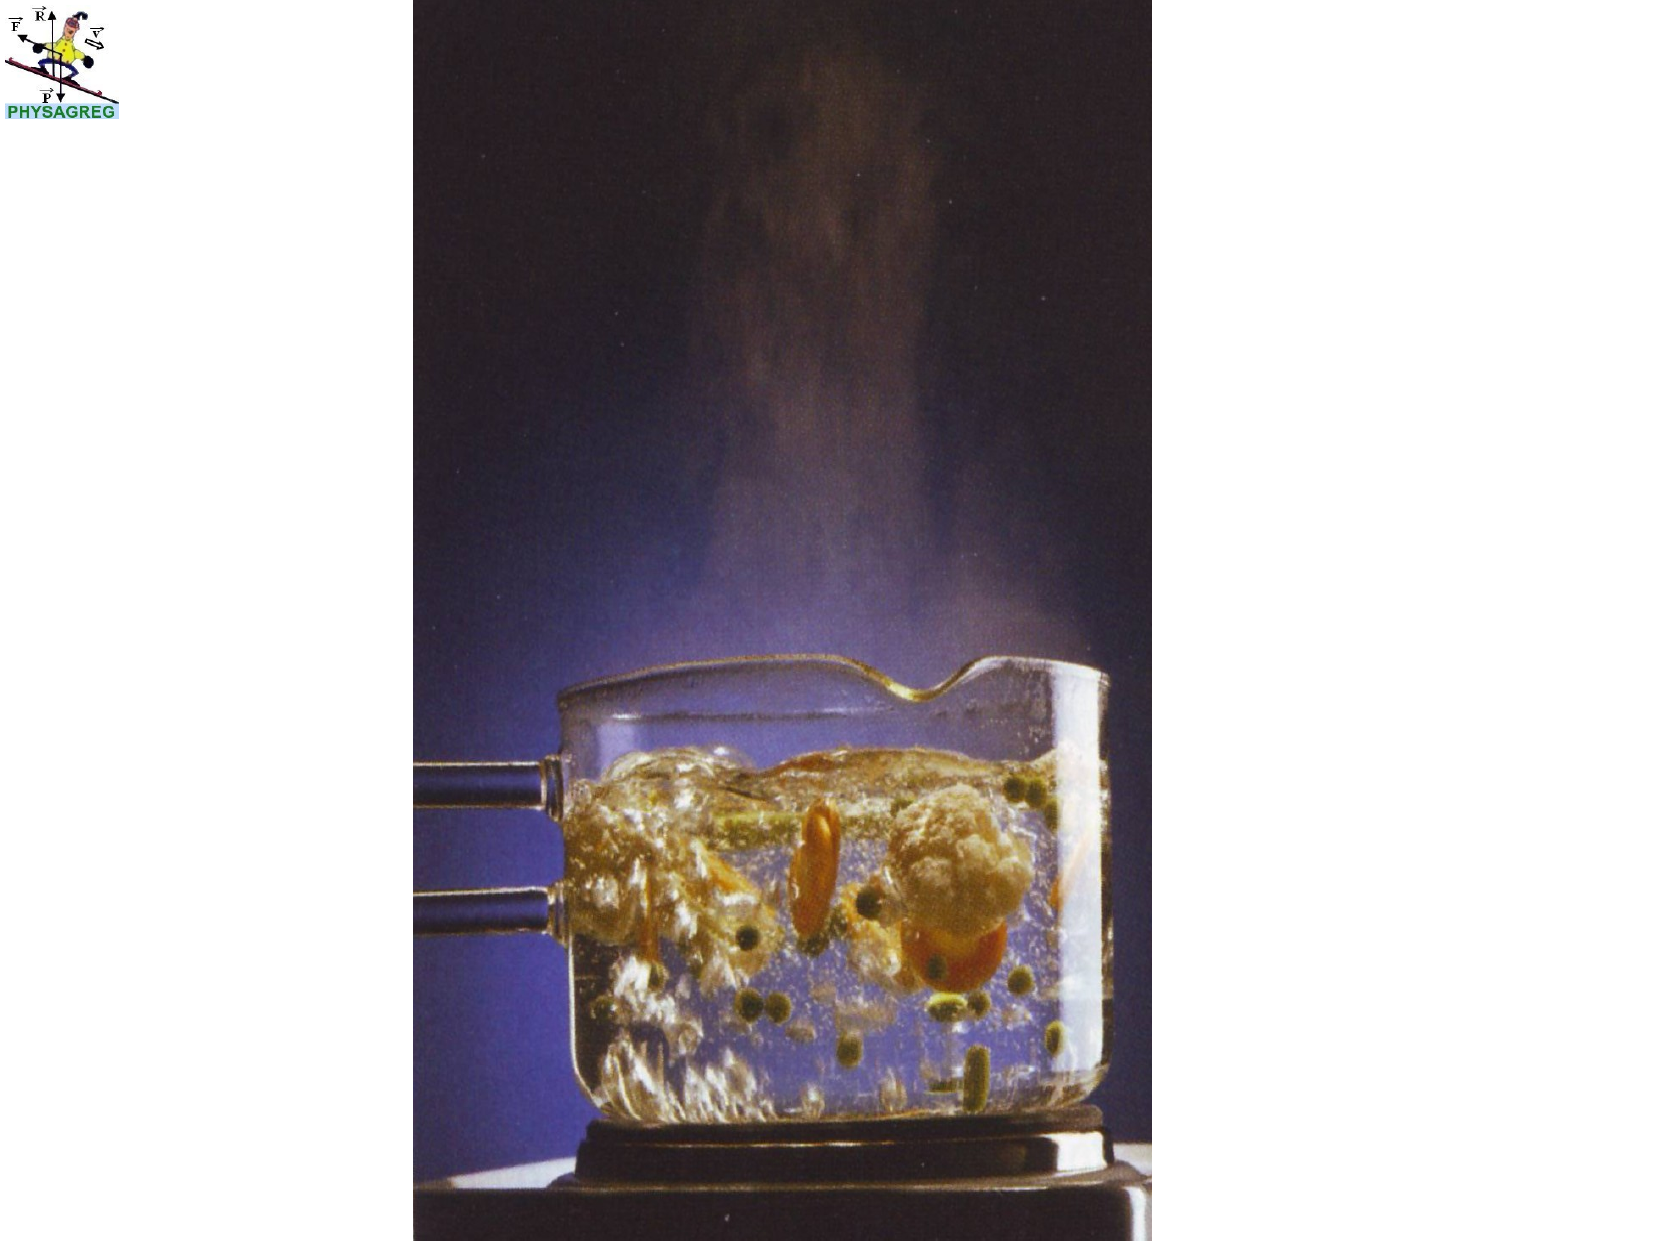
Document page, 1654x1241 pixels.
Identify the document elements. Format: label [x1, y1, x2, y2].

picture [413, 0, 1152, 1241]
picture [5, 5, 119, 119]
